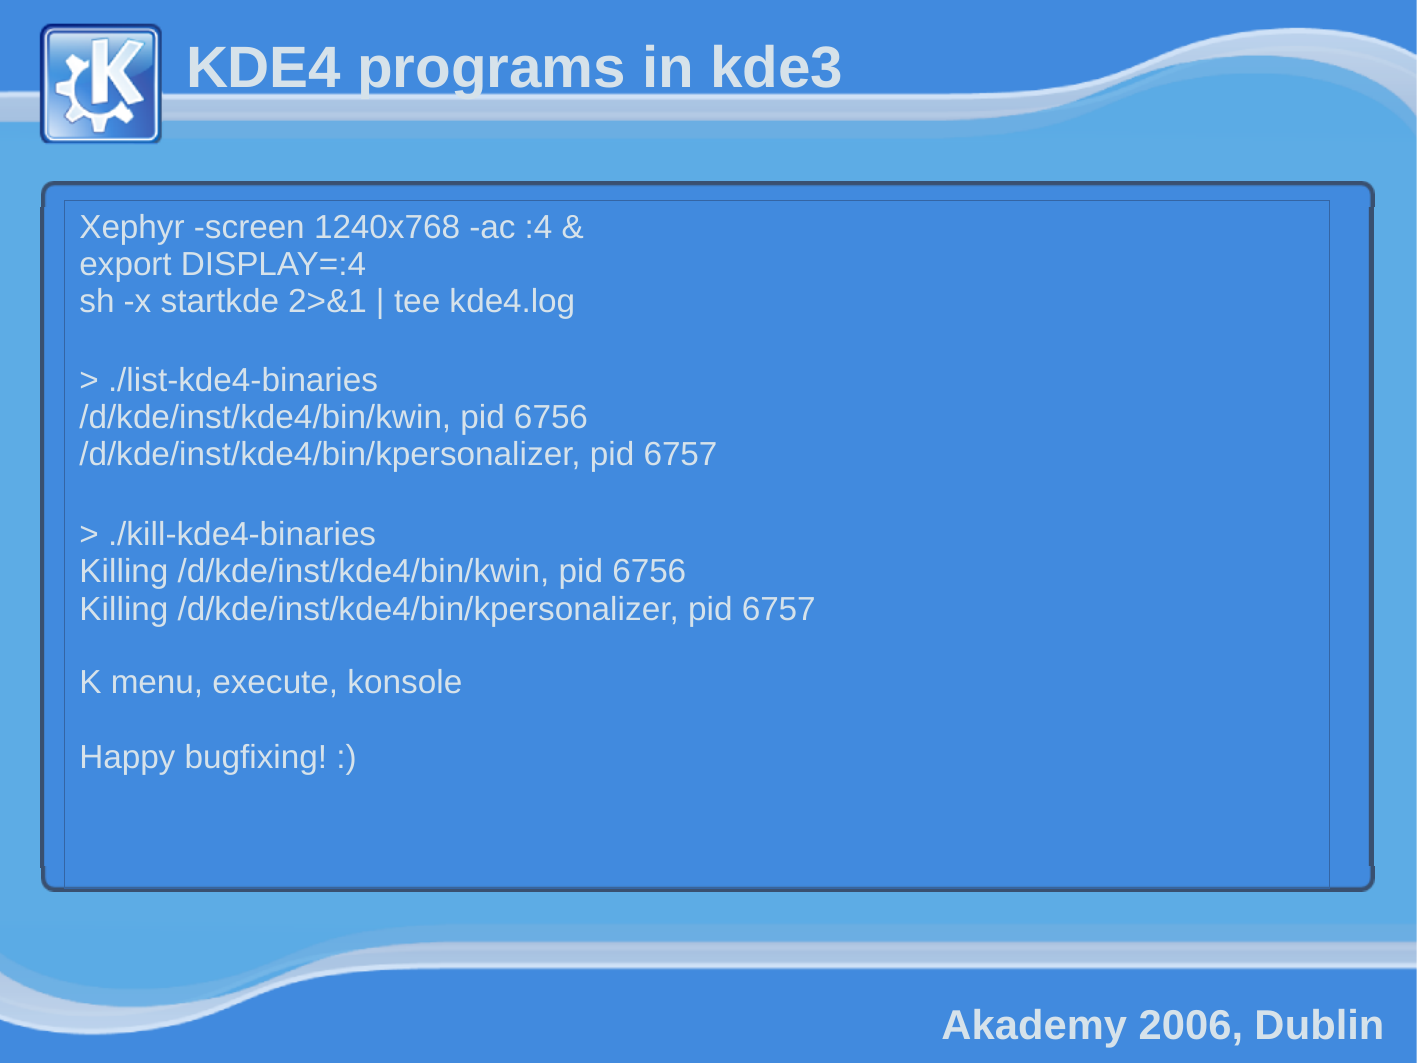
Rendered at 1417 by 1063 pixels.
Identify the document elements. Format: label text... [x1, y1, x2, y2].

text_box KDE4 programs in kde3 [171, 27, 1048, 105]
picture [0, 0, 1417, 1063]
text_box Xephyr -screen 1240x768 -ac :4 & export DISPLAY=:4 sh -x startkde 2>&1 | tee kde4.log > ./list-kde4-binaries /d/kde/inst/kde4/bin/kwin, pid 6756 /d/kde/inst/kde4/bin/kpersonalizer, pid 6757 > ./kill-kde4-binaries Killing /d/kde/inst/kde4/bin/kwin, pid 6756 Killing /d/kde/inst/kde4/bin/kpersonalizer, pid 6757 K menu, execute, konsole Happy bugfixing! :) [64, 200, 1330, 889]
